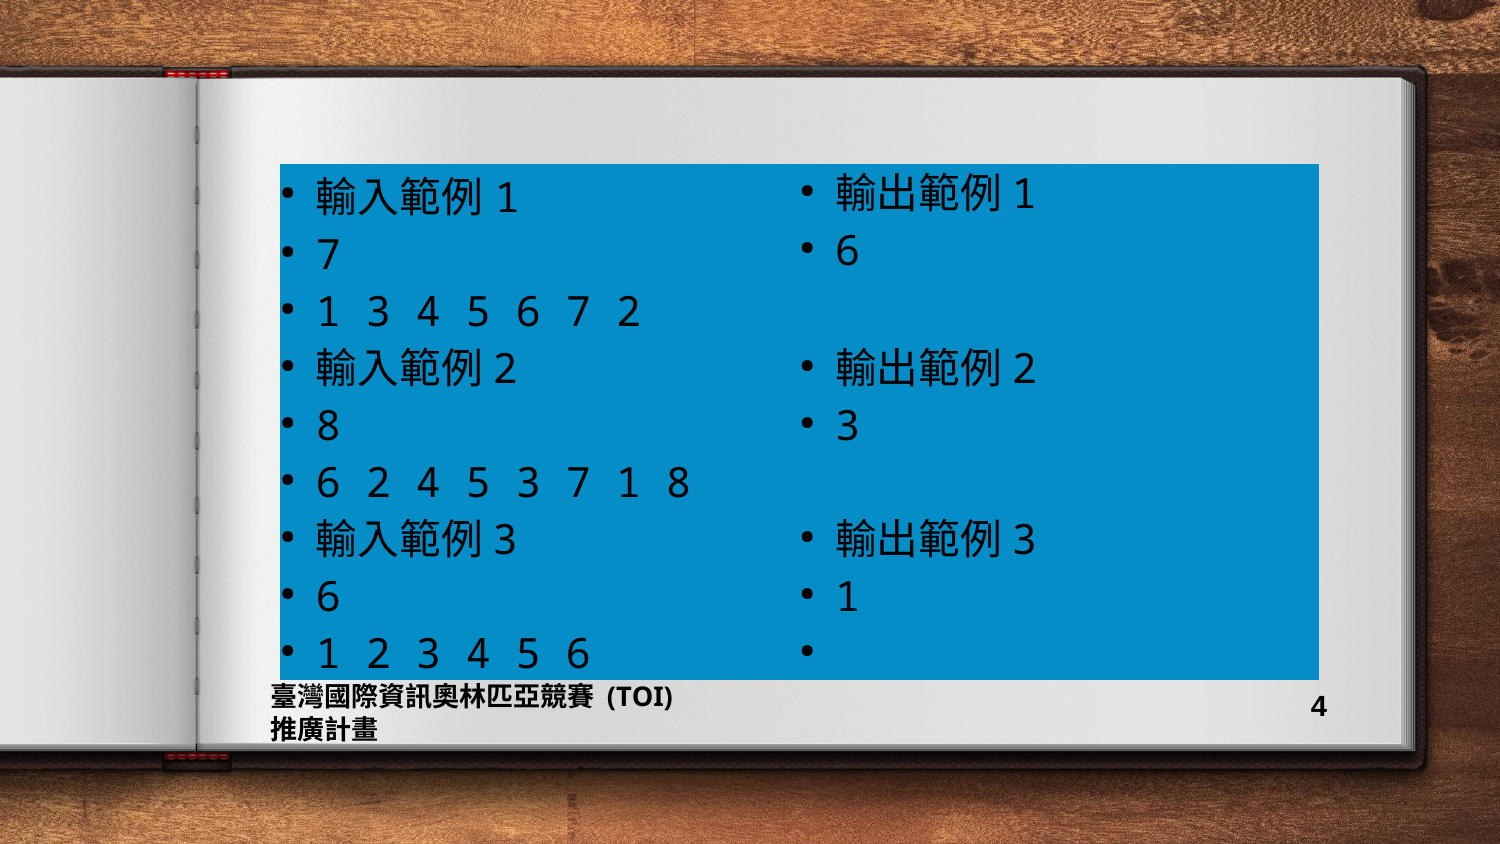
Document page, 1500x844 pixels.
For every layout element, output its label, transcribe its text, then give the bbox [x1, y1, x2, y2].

table_cell 輸入範例2 8 6 2 4 5 3 7 1 8 [280, 338, 800, 509]
text_box 4 [1295, 672, 1386, 737]
table_header 輸出範例1 6 [800, 164, 1319, 338]
table_cell 輸出範例3 1 [800, 509, 1319, 680]
table_cell 輸入範例3 6 1 2 3 4 5 6 [280, 509, 800, 680]
table_header 輸入範例1 7 1 3 4 5 6 7 2 [280, 164, 800, 338]
table_cell 輸出範例2 3 [800, 338, 1319, 509]
